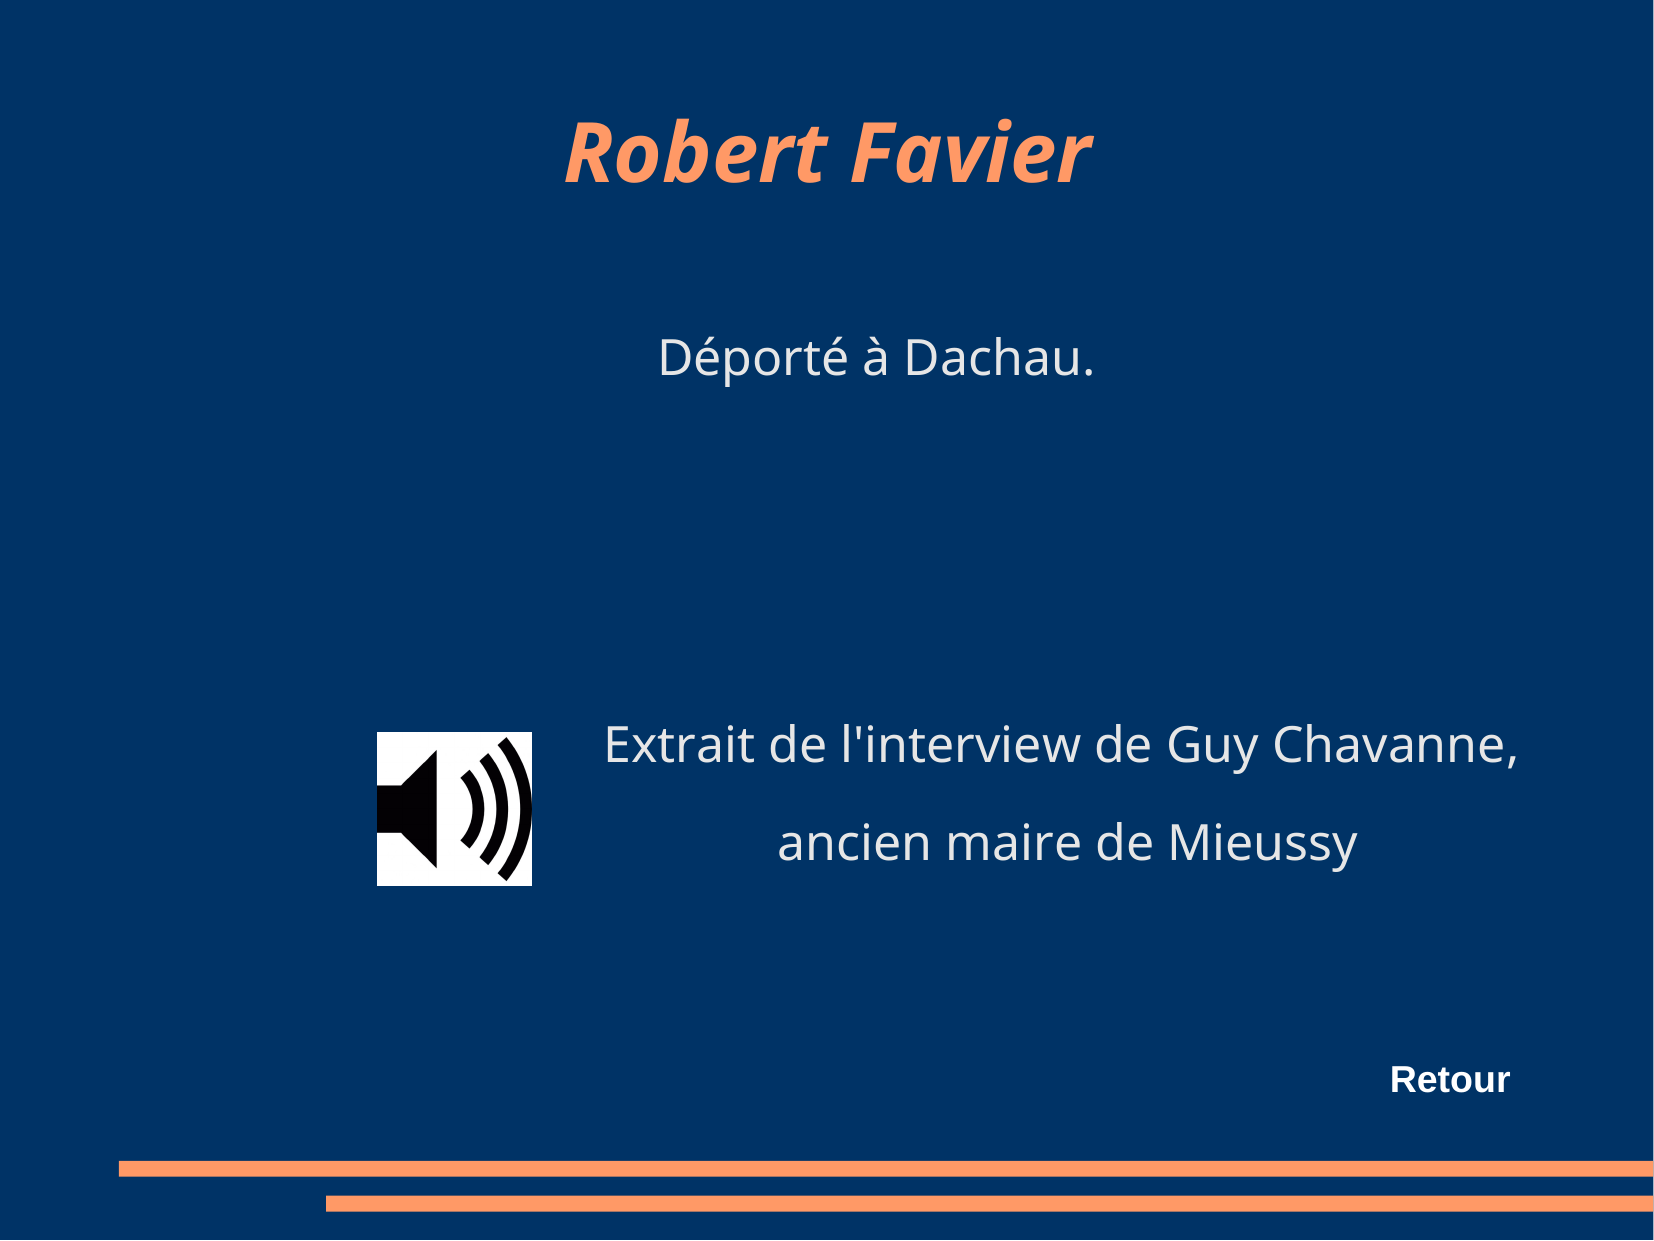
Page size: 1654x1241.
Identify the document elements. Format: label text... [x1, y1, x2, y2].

text_box Retour [1340, 1051, 1561, 1123]
list Déporté à Dachau. [121, 322, 1561, 1132]
picture [377, 732, 459, 886]
title Robert Favier [121, 46, 1534, 254]
text_box Extrait de l'interview de Guy Chavanne, ancien maire de Mieussy [459, 708, 1607, 948]
